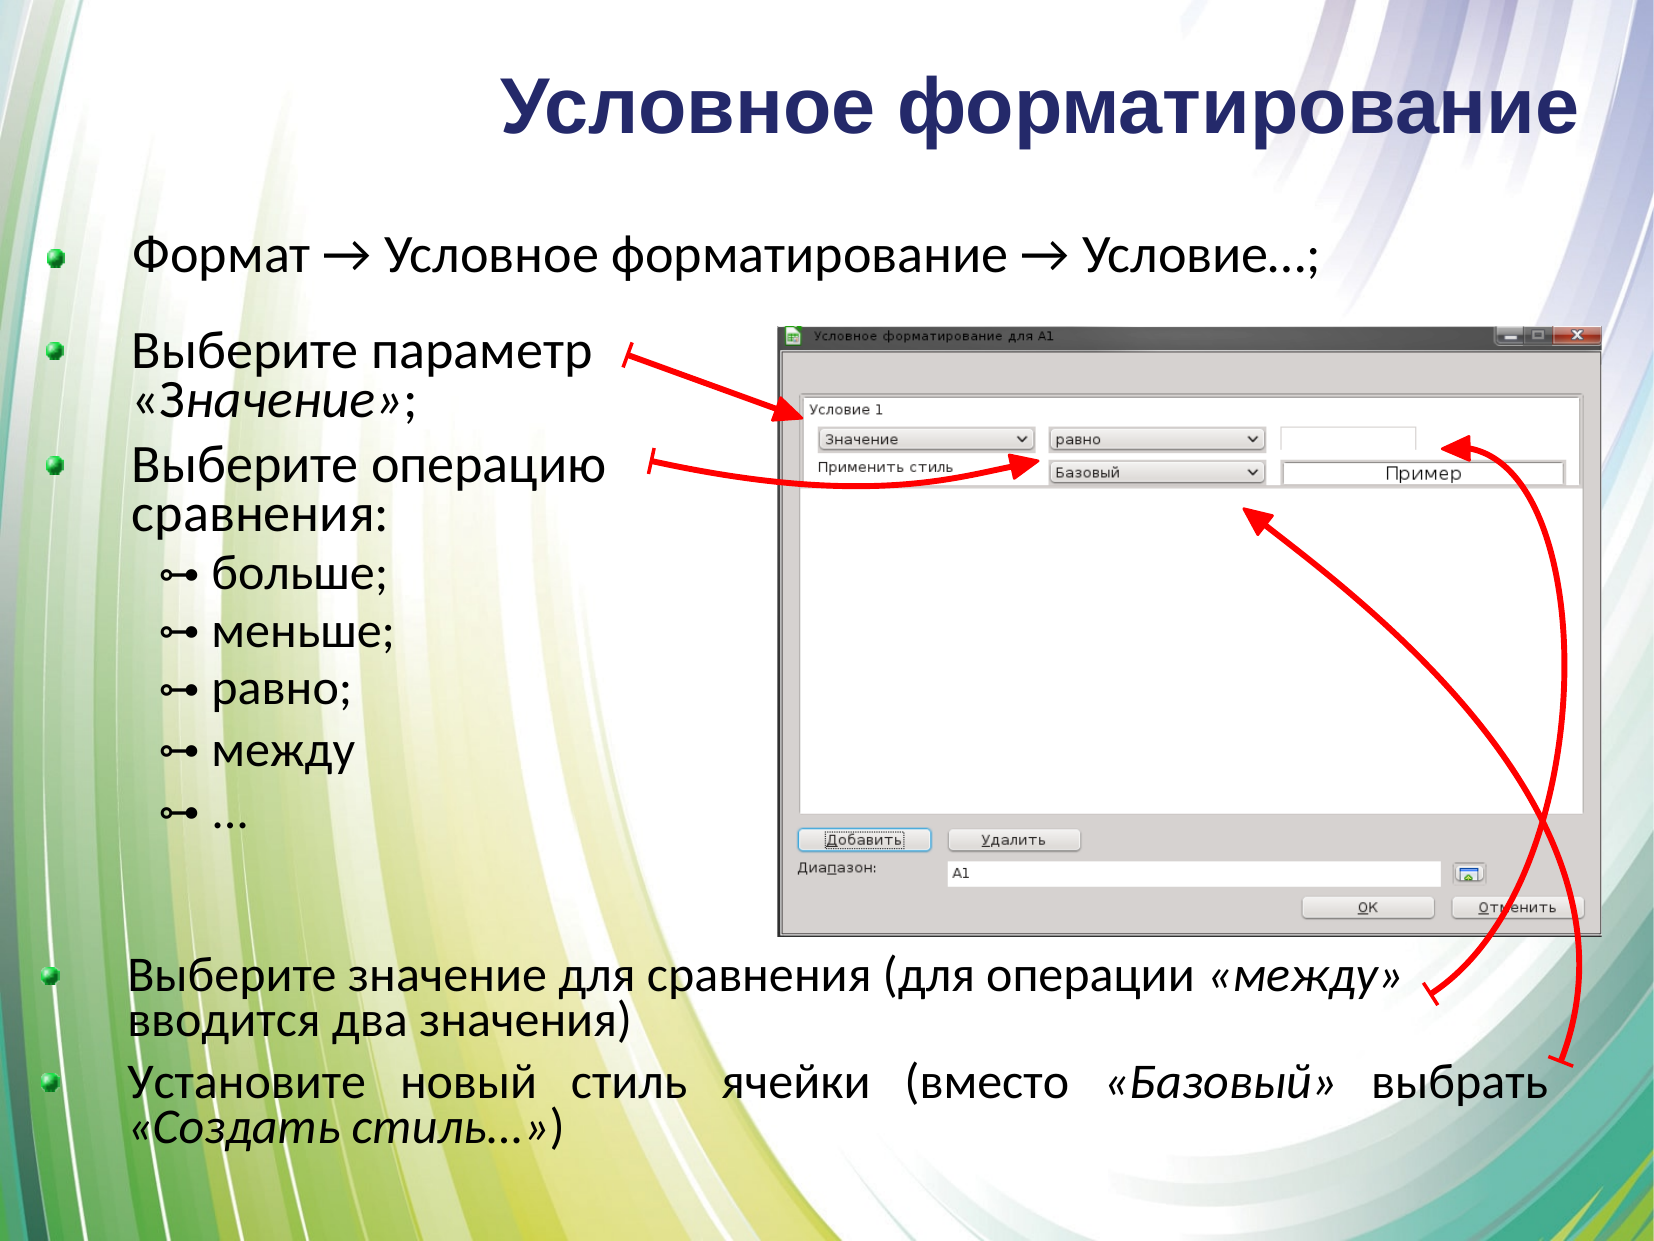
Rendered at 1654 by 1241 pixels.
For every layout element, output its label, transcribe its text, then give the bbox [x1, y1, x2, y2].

text_box Выберите значение для сравнения (для операции «между» вводится два значения) Установите новый стиль ячейки (вместо «Базовый» выбрать «Создать стиль...») [19, 948, 1564, 1241]
text_box Формат → Условное форматирование → Условие…; [32, 223, 1500, 505]
picture [751, 467, 1561, 948]
picture [1485, 831, 1576, 1040]
text_box Выберите параметр «Значение»; Выберите операцию сравнения: больше; меньше; равно; между ... [31, 321, 751, 948]
text_box Условное форматирование [97, 34, 1595, 178]
picture [0, 0, 1654, 1241]
